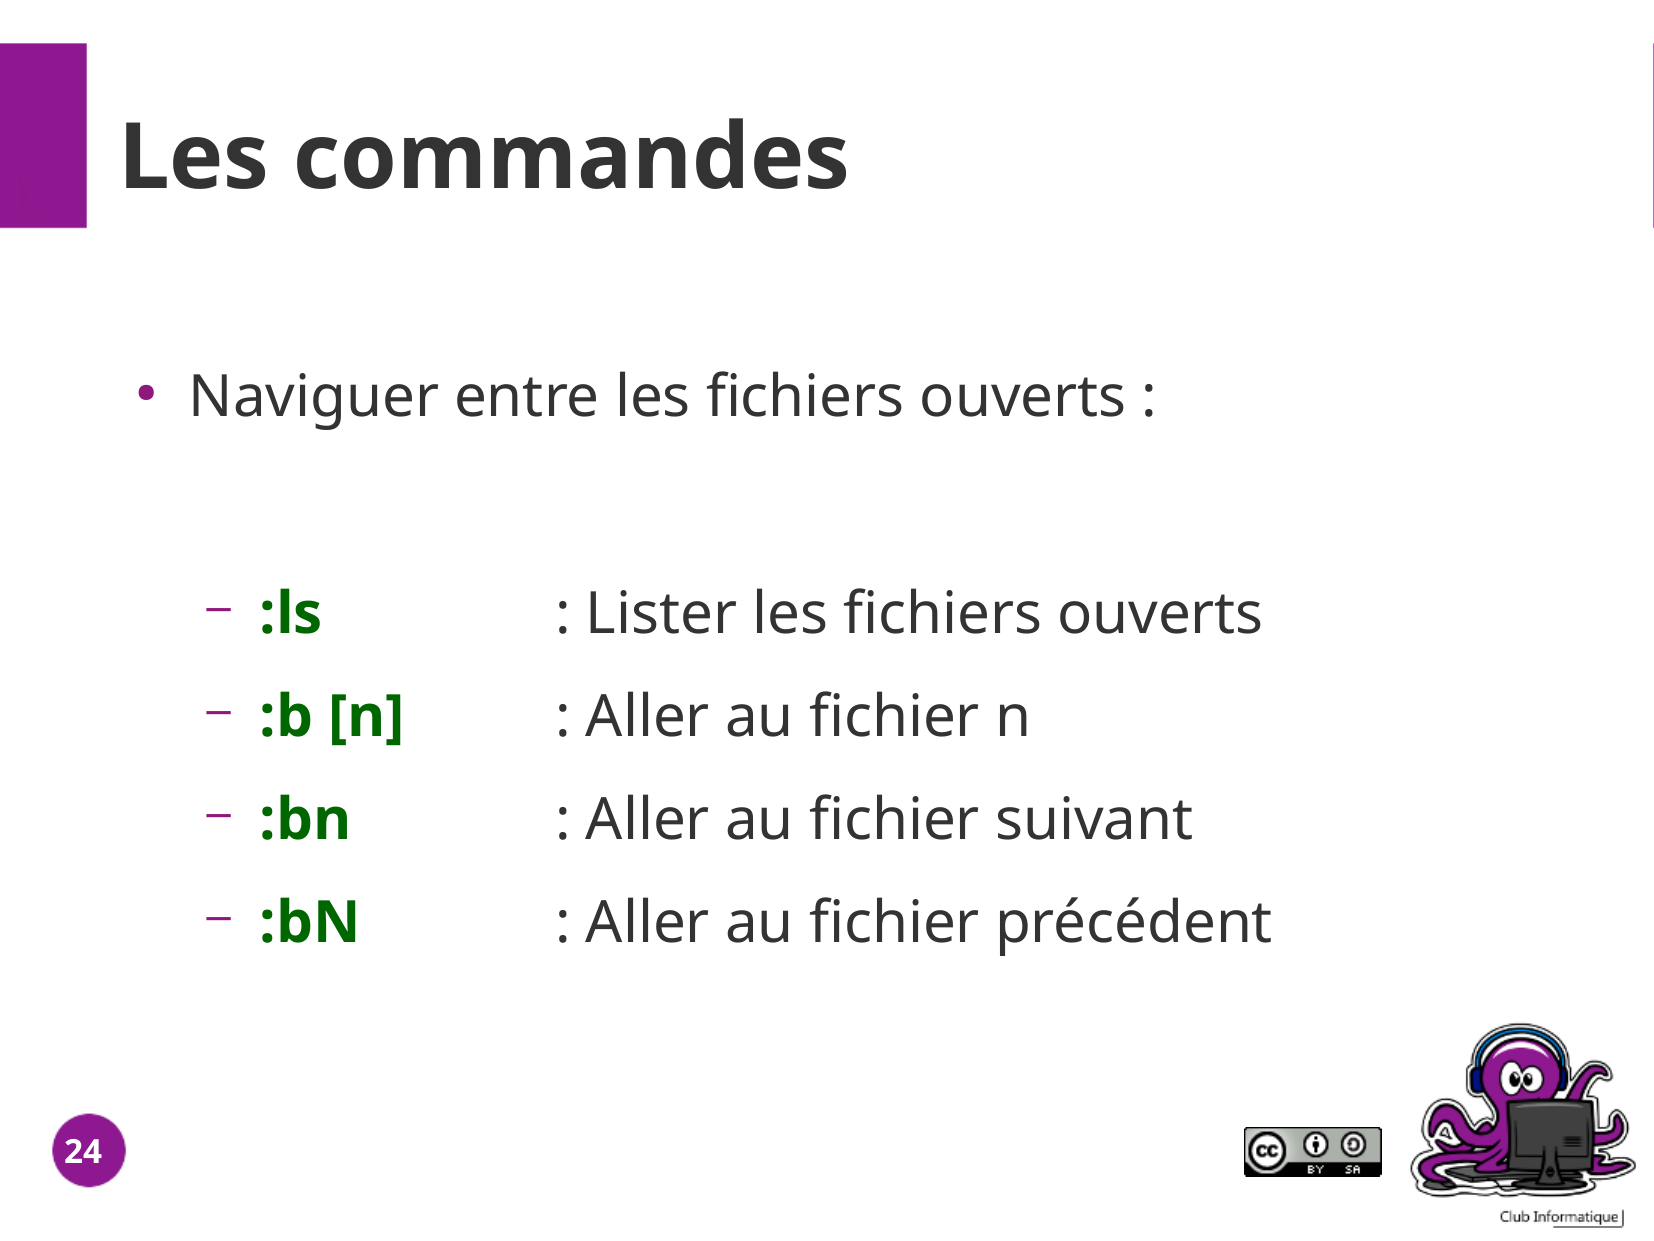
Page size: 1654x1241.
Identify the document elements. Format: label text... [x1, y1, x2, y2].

picture [0, 0, 1654, 1241]
list Naviguer entre les fichiers ouverts : :ls : Lister les fichiers ouverts :b [n] : Aller au fichier n :bn : Aller au fichier suivant :bN : Aller au fichier précédent [118, 354, 1536, 1074]
title Les commandes [118, 49, 1571, 257]
